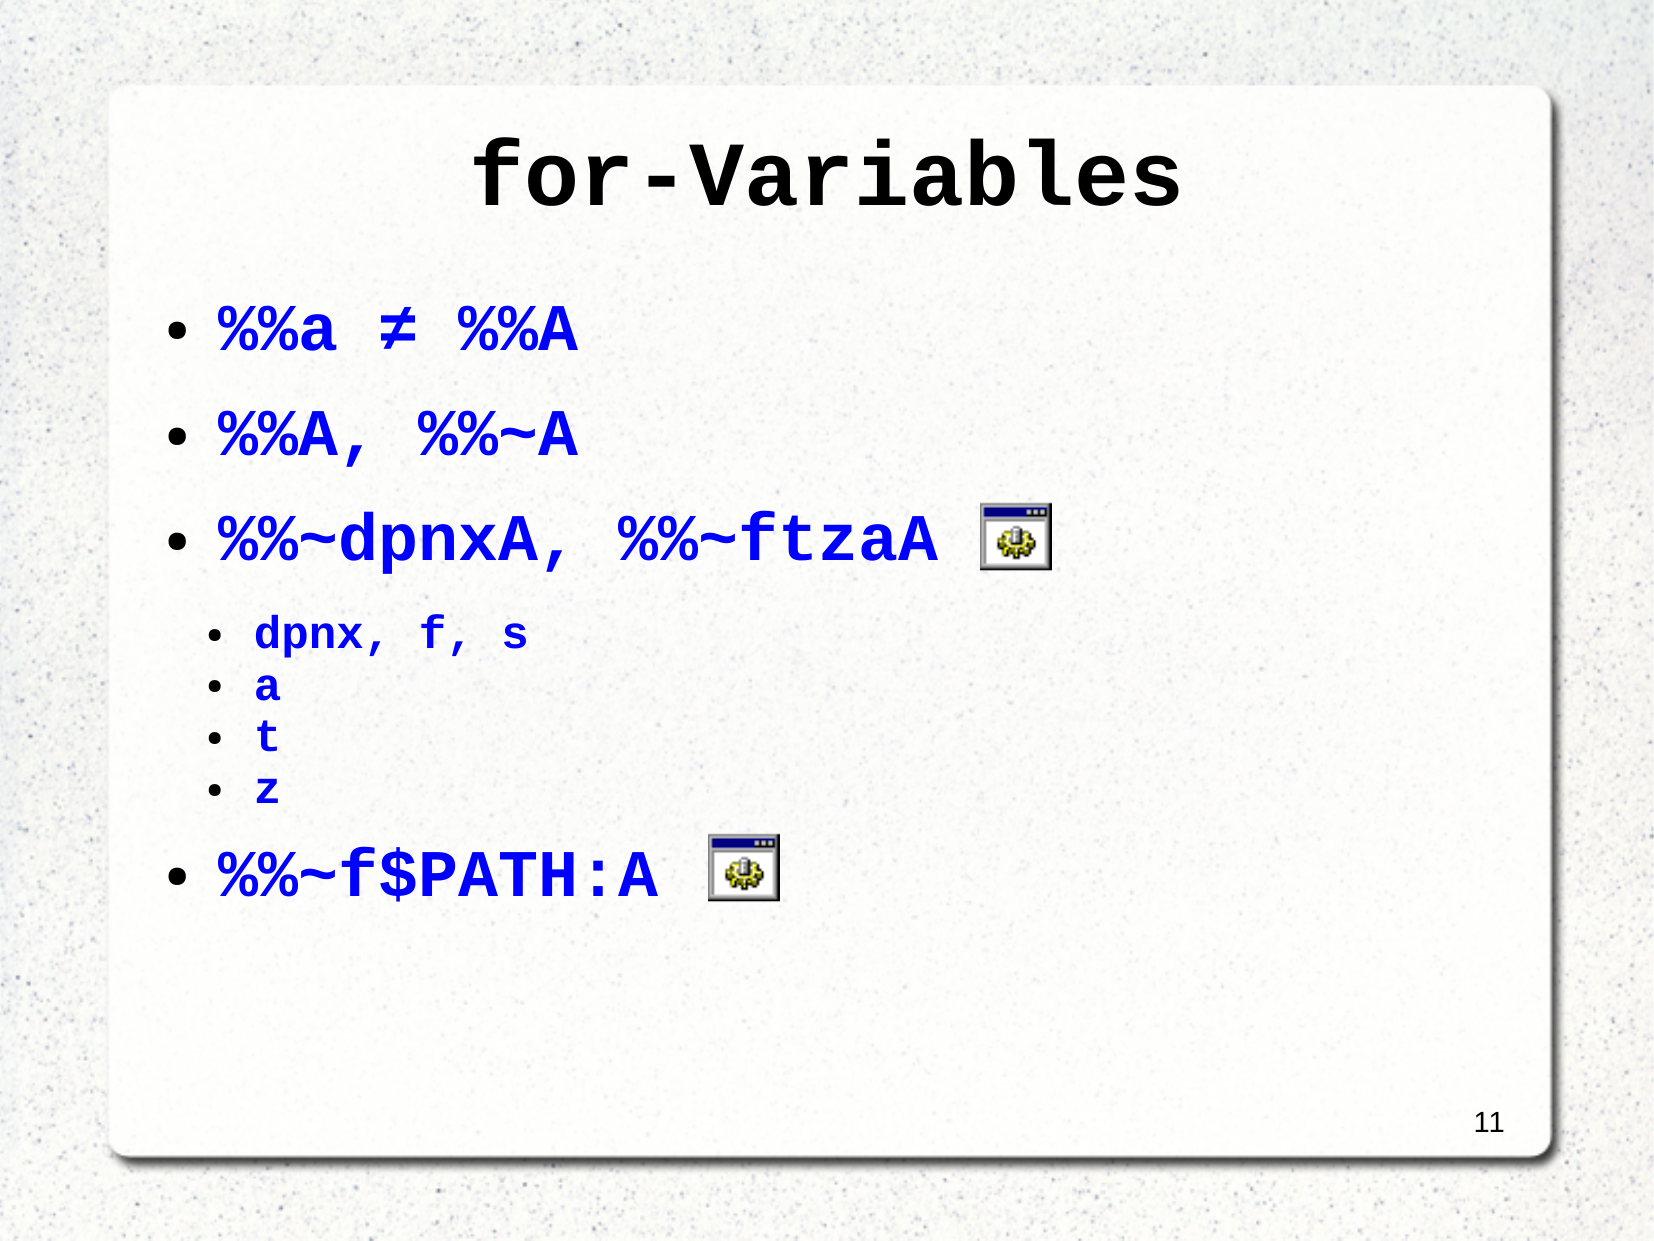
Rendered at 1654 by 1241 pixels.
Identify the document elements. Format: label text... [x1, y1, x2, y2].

picture [0, 0, 1654, 1241]
title for-Variables [118, 96, 1536, 266]
list %%a ≠ %%A %%A, %%~A %%~dpnxA, %%~ftzaA dpnx, f, s a t z %%~f$PATH:A [147, 295, 1506, 1123]
